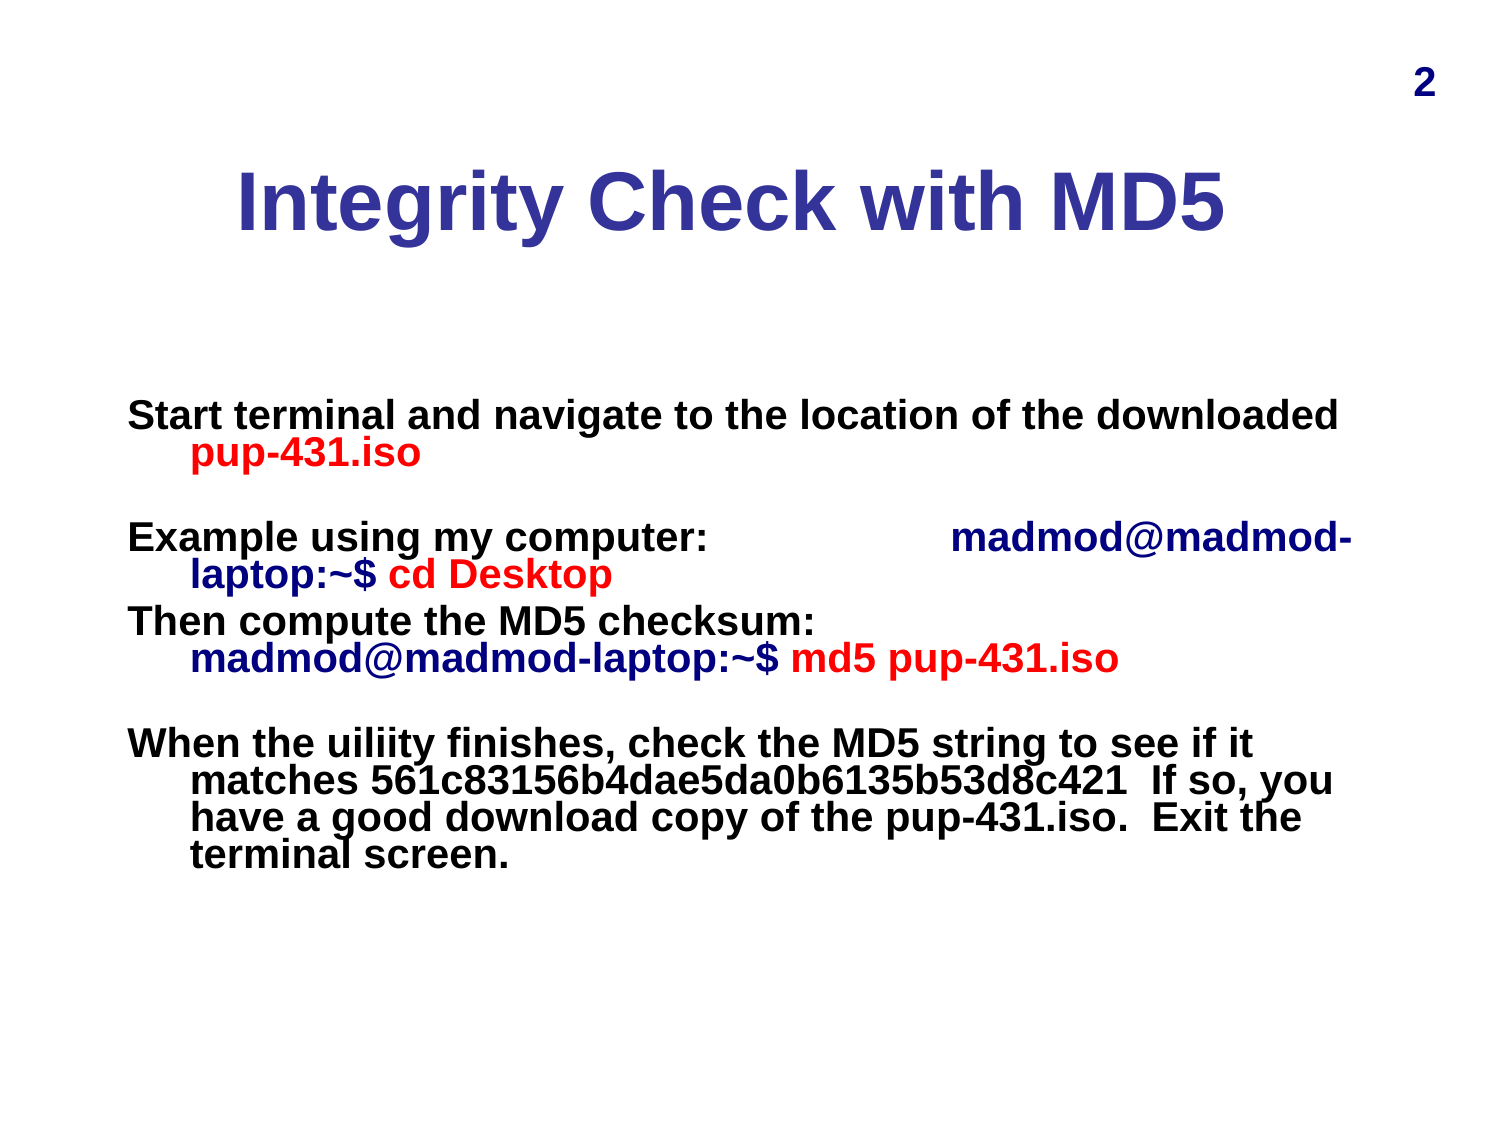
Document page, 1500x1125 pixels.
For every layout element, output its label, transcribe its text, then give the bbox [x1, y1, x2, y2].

list Start terminal and navigate to the location of the downloaded pup-431.iso Example using my computer: madmod@madmod-laptop:~$ cd Desktop Then compute the MD5 checksum: madmod@madmod-laptop:~$ md5 pup-431.iso When the uiliity finishes, check the MD5 string to see if it matches 561c83156b4dae5da0b6135b53d8c421 If so, you have a good download copy of the pup-431.iso. Exit the terminal screen. [112, 391, 1426, 1011]
title Integrity Check with MD5 [112, 139, 1351, 263]
text_box 2 [1387, 47, 1463, 113]
